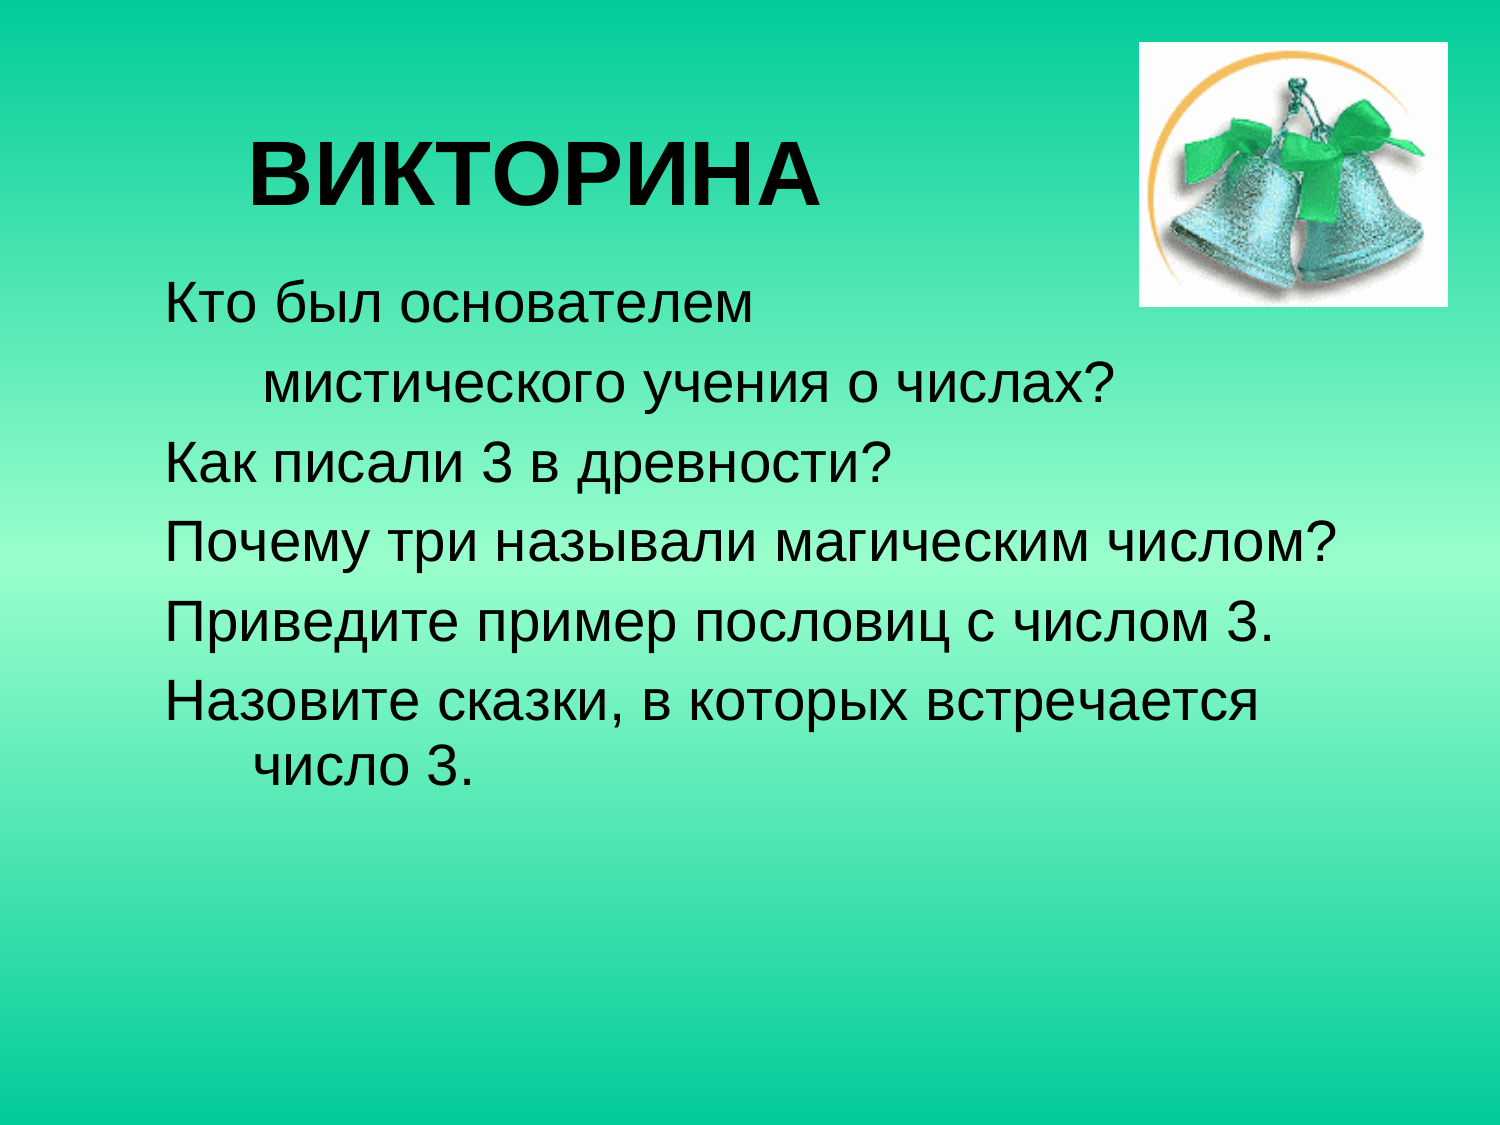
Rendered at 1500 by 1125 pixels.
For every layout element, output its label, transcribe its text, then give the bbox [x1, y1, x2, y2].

list Кто был основателем мистического учения о числах? Как писали 3 в древности? Почему три называли магическим числом? Приведите пример пословиц с числом 3. Назовите сказки, в которых встречается число 3. [75, 262, 1426, 1006]
title ВИКТОРИНА [74, 45, 1022, 303]
picture [1139, 42, 1448, 307]
